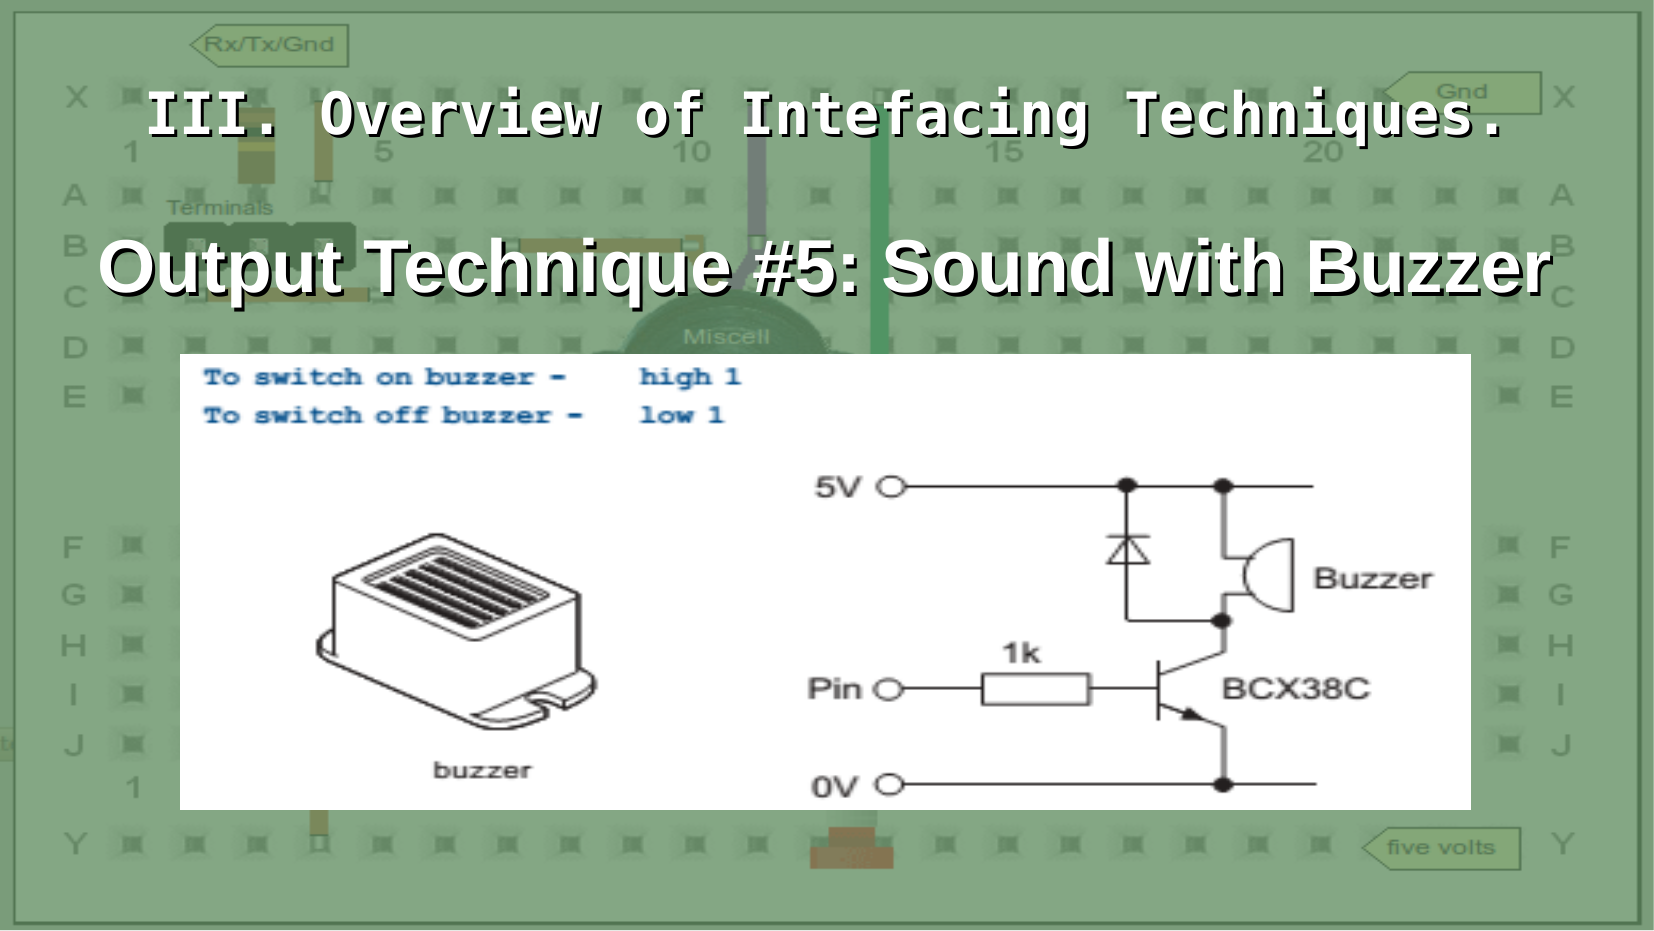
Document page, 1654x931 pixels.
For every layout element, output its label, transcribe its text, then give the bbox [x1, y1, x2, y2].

title III. Overview of Intefacing Techniques. [82, 28, 1571, 202]
picture [0, 0, 1654, 931]
subtitle Output Technique #5: Sound with Buzzer [71, 225, 1561, 886]
